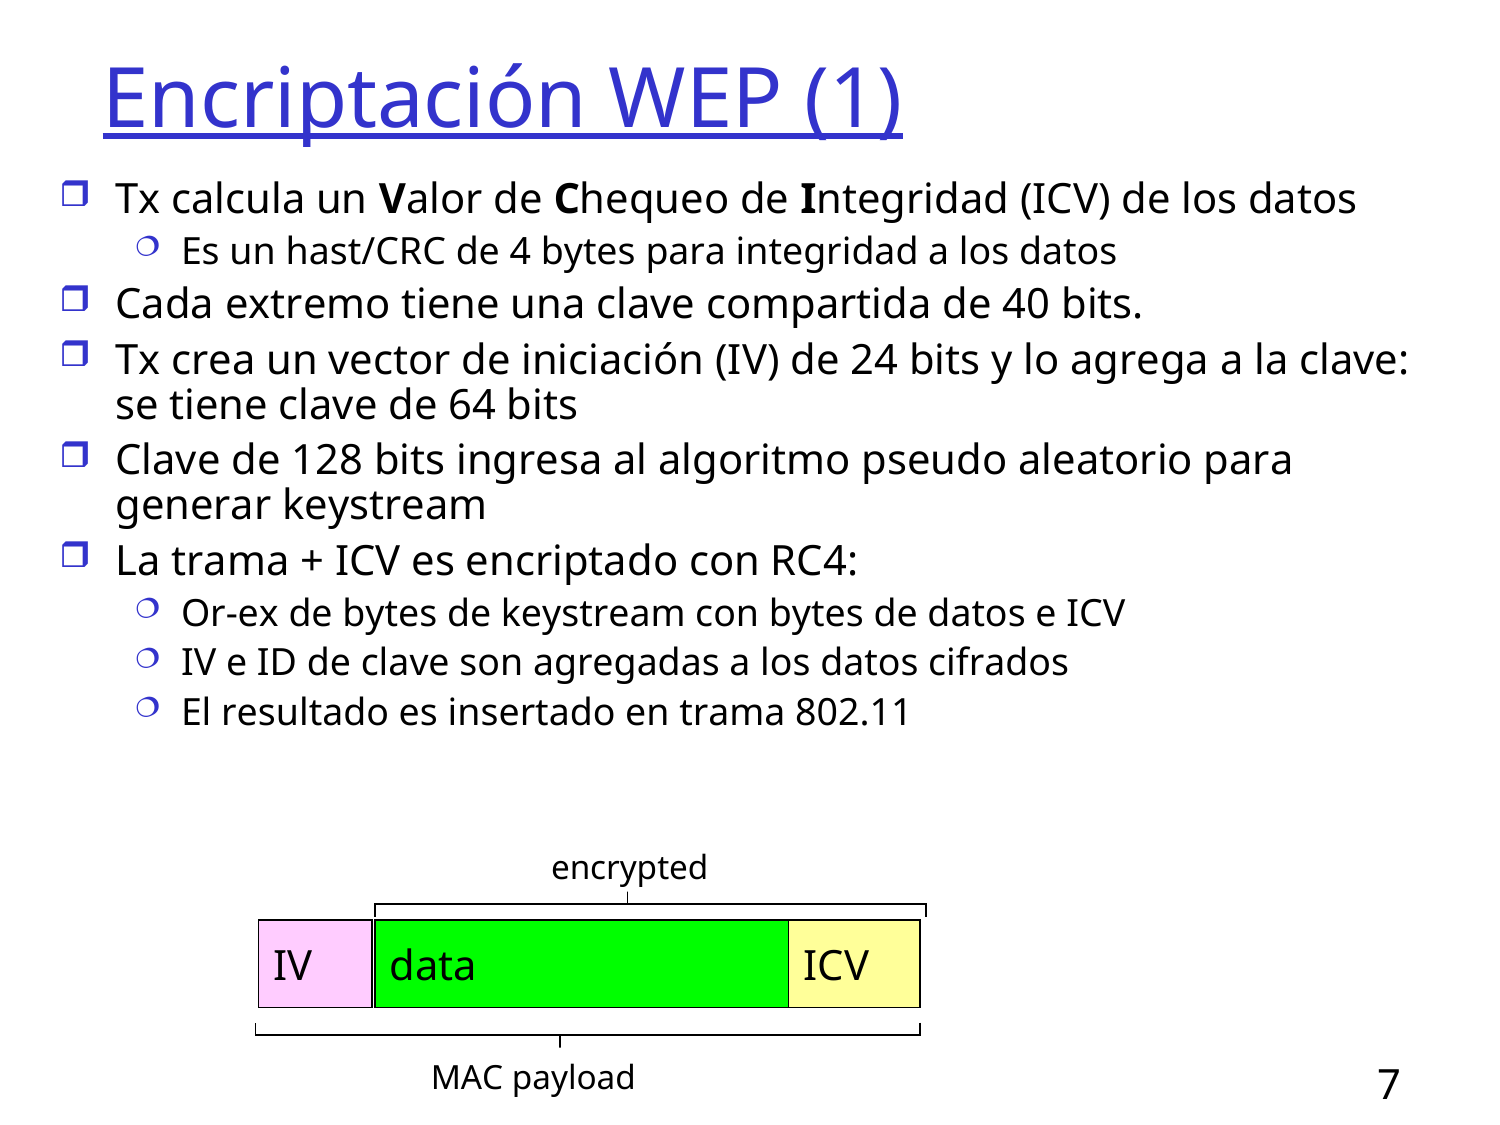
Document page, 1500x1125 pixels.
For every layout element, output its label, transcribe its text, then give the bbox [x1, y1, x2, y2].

text_box encrypted [536, 838, 724, 895]
list Tx calcula un Valor de Chequeo de Integridad (ICV) de los datos Es un hast/CRC de 4 bytes para integridad a los datos Cada extremo tiene una clave compartida de 40 bits. Tx crea un vector de iniciación (IV) de 24 bits y lo agrega a la clave: se tiene clave de 64 bits Clave de 128 bits ingresa al algoritmo pseudo aleatorio para generar keystream La trama + ICV es encriptado con RC4: Or-ex de bytes de keystream con bytes de datos e ICV IV e ID de clave son agregadas a los datos cifrados El resultado es insertado en trama 802.11 [44, 170, 1458, 840]
text_box IV [258, 920, 372, 1008]
text_box MAC payload [416, 1048, 652, 1105]
text_box ICV [788, 920, 921, 1008]
title Encriptación WEP (1) [87, 0, 1363, 170]
text_box data [374, 920, 788, 1008]
